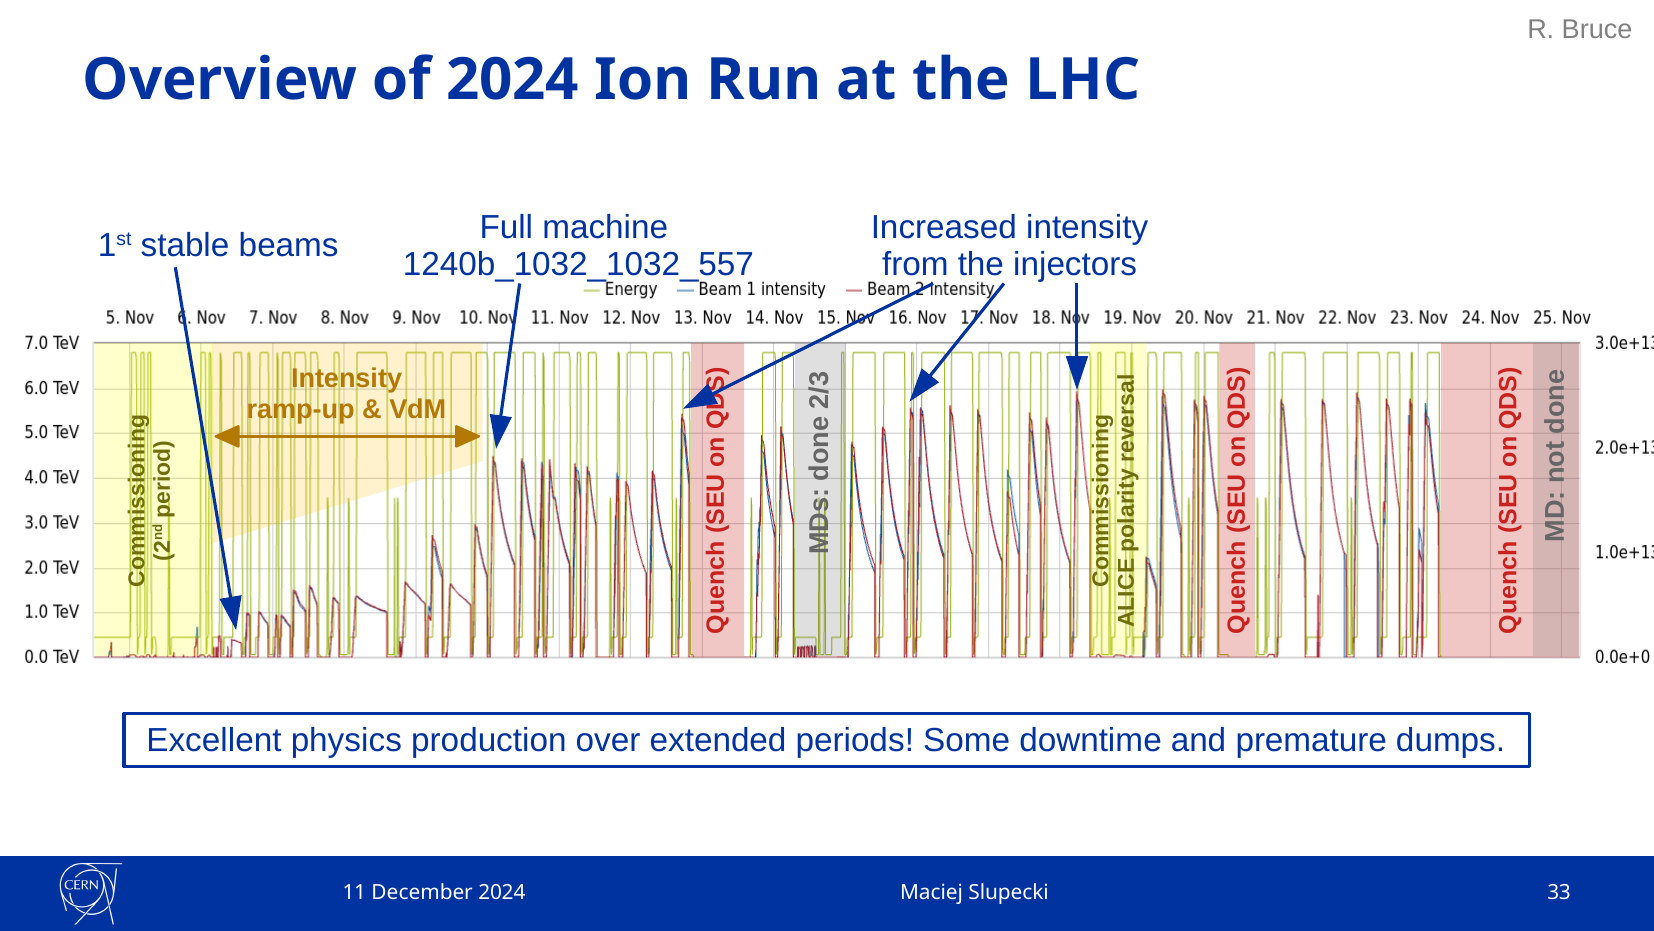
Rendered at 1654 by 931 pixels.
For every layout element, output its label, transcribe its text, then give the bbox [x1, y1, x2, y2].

text_box [1089, 343, 1147, 397]
text_box Commissioning (2nd period) [111, 397, 187, 605]
text_box [794, 343, 846, 656]
text_box Commissioning ALICE polarity reversal [1075, 397, 1151, 605]
text_box [190, 343, 485, 541]
text_box 1st stable beams [82, 212, 355, 278]
text_box MD: not done [1543, 358, 1570, 553]
picture [17, 273, 1654, 674]
text_box [1219, 646, 1255, 656]
text_box [794, 343, 808, 350]
text_box R. Bruce [1511, 11, 1648, 48]
title Overview of 2024 Ion Run at the LHC [82, 37, 1571, 193]
text_box Excellent physics production over extended periods! Some downtime and premature dumps. [124, 713, 1530, 767]
text_box Quench (SEU on QDS) [1488, 355, 1527, 646]
text_box [691, 343, 745, 399]
picture [56, 859, 127, 928]
text_box MDs: done 2/3 [807, 366, 835, 560]
text_box Increased intensity from the injectors [862, 212, 1158, 278]
text_box Full machine 1240b_1032_1032_557 [466, 212, 691, 278]
text_box [1089, 605, 1147, 656]
text_box [1219, 343, 1255, 355]
text_box [94, 343, 219, 656]
text_box Quench (SEU on QDS) [1217, 355, 1256, 646]
text_box Intensity ramp-up & VdM [237, 355, 456, 432]
text_box [1440, 343, 1579, 656]
text_box [691, 380, 745, 656]
